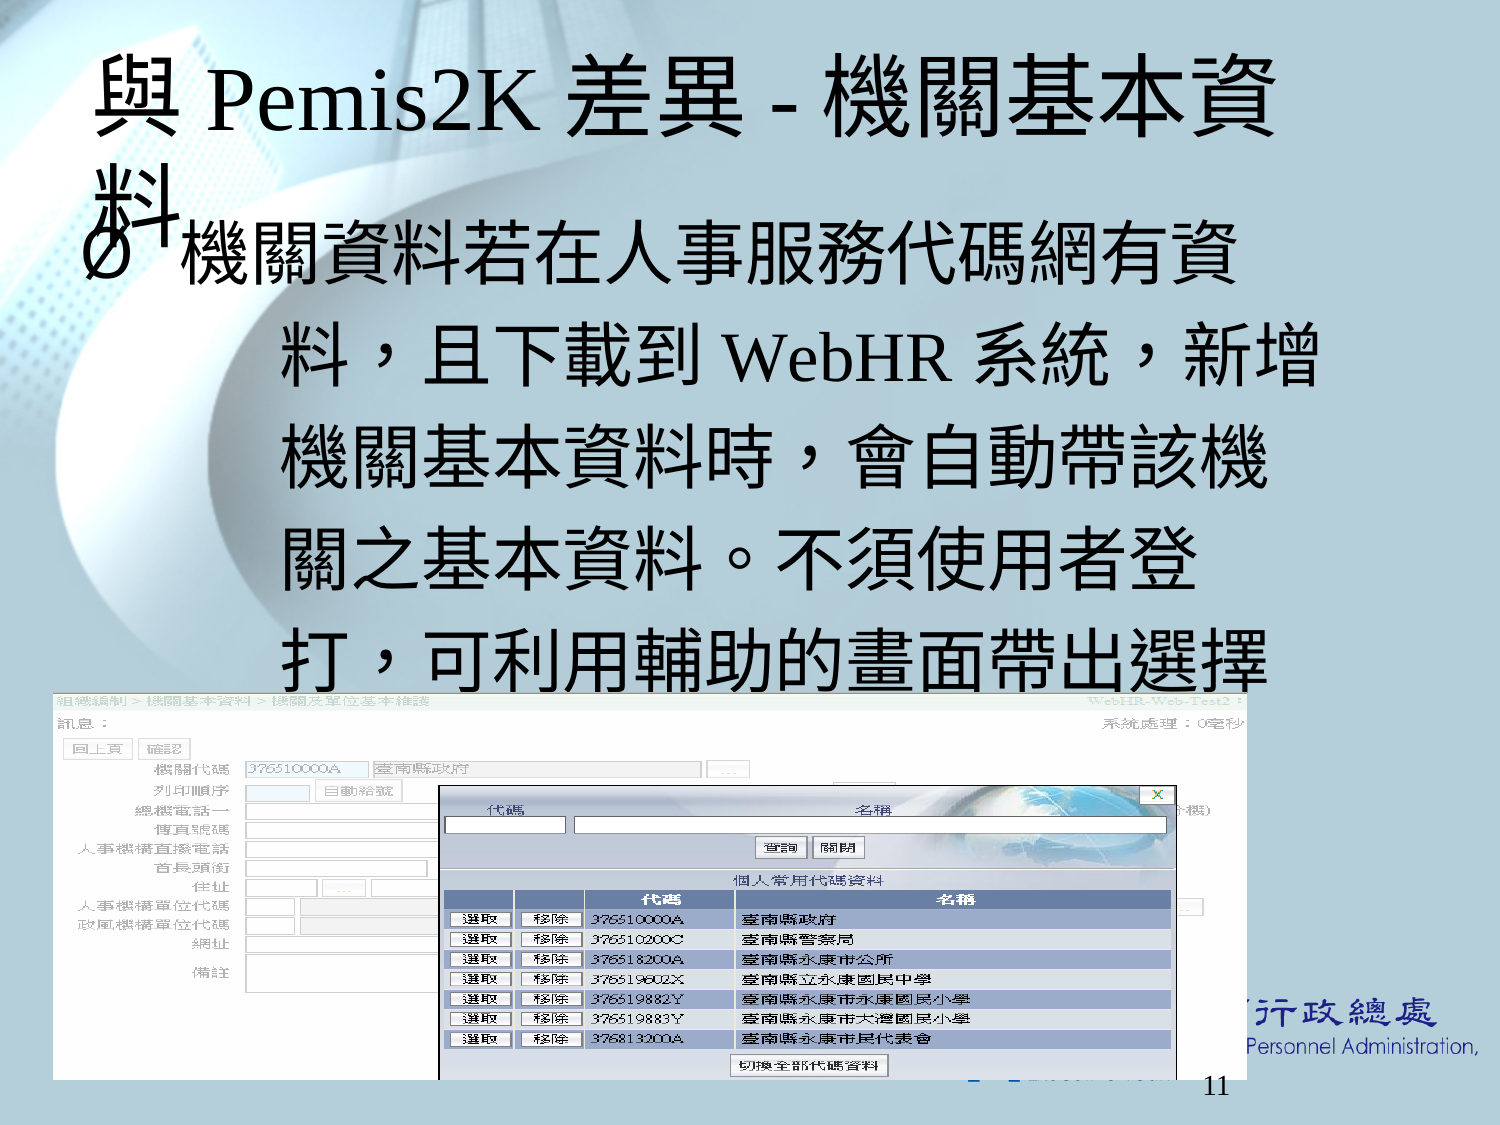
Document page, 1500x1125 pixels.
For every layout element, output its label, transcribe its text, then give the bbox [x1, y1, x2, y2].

list 機關資料若在人事服務代碼網有資料，且下載到WebHR系統，新增機關基本資料時，會自動帶該機關之基本資料。不須使用者登打，可利用輔助的畫面帶出選擇即可。 [64, 184, 1340, 860]
title 與Pemis2K差異-機關基本資料 [76, 31, 1388, 219]
picture [53, 692, 1247, 1080]
text_box [1187, 1058, 1500, 1124]
